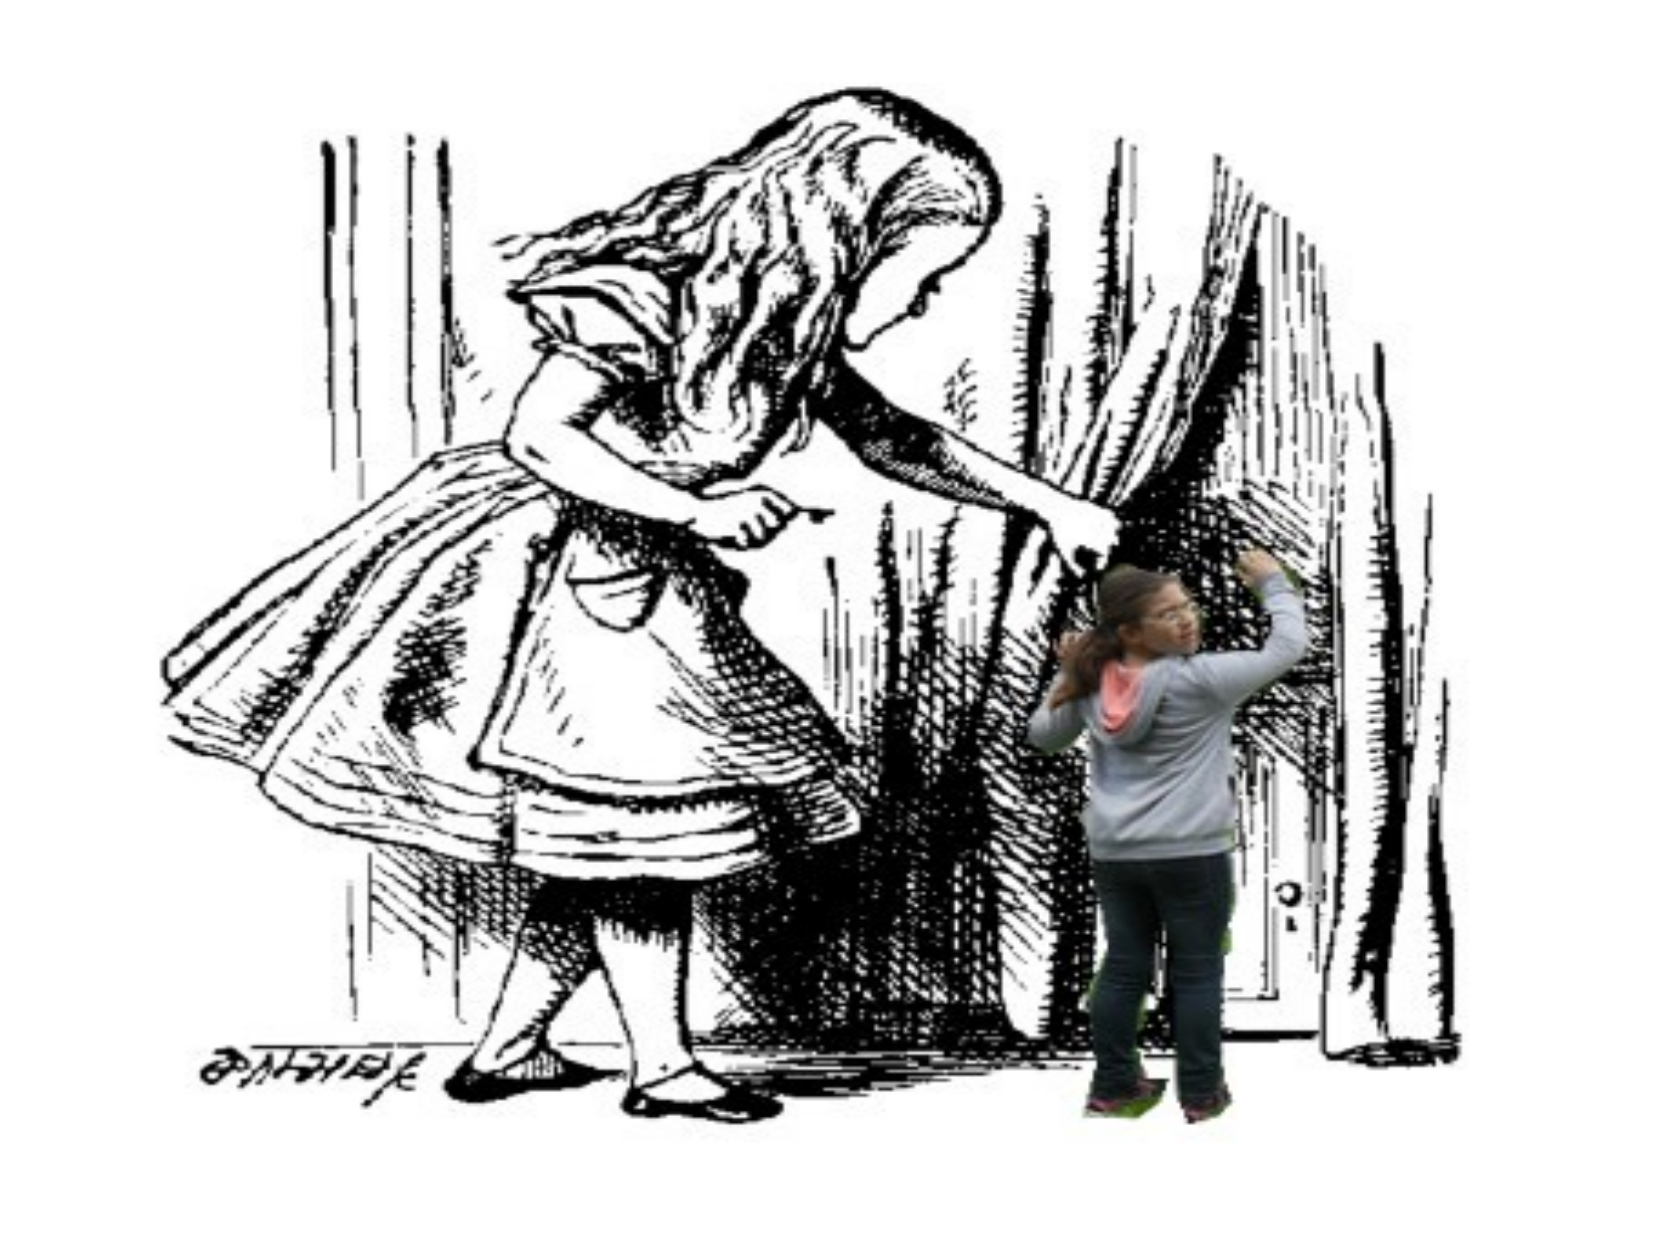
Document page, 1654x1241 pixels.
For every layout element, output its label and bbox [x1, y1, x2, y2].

picture [129, 82, 1477, 1146]
